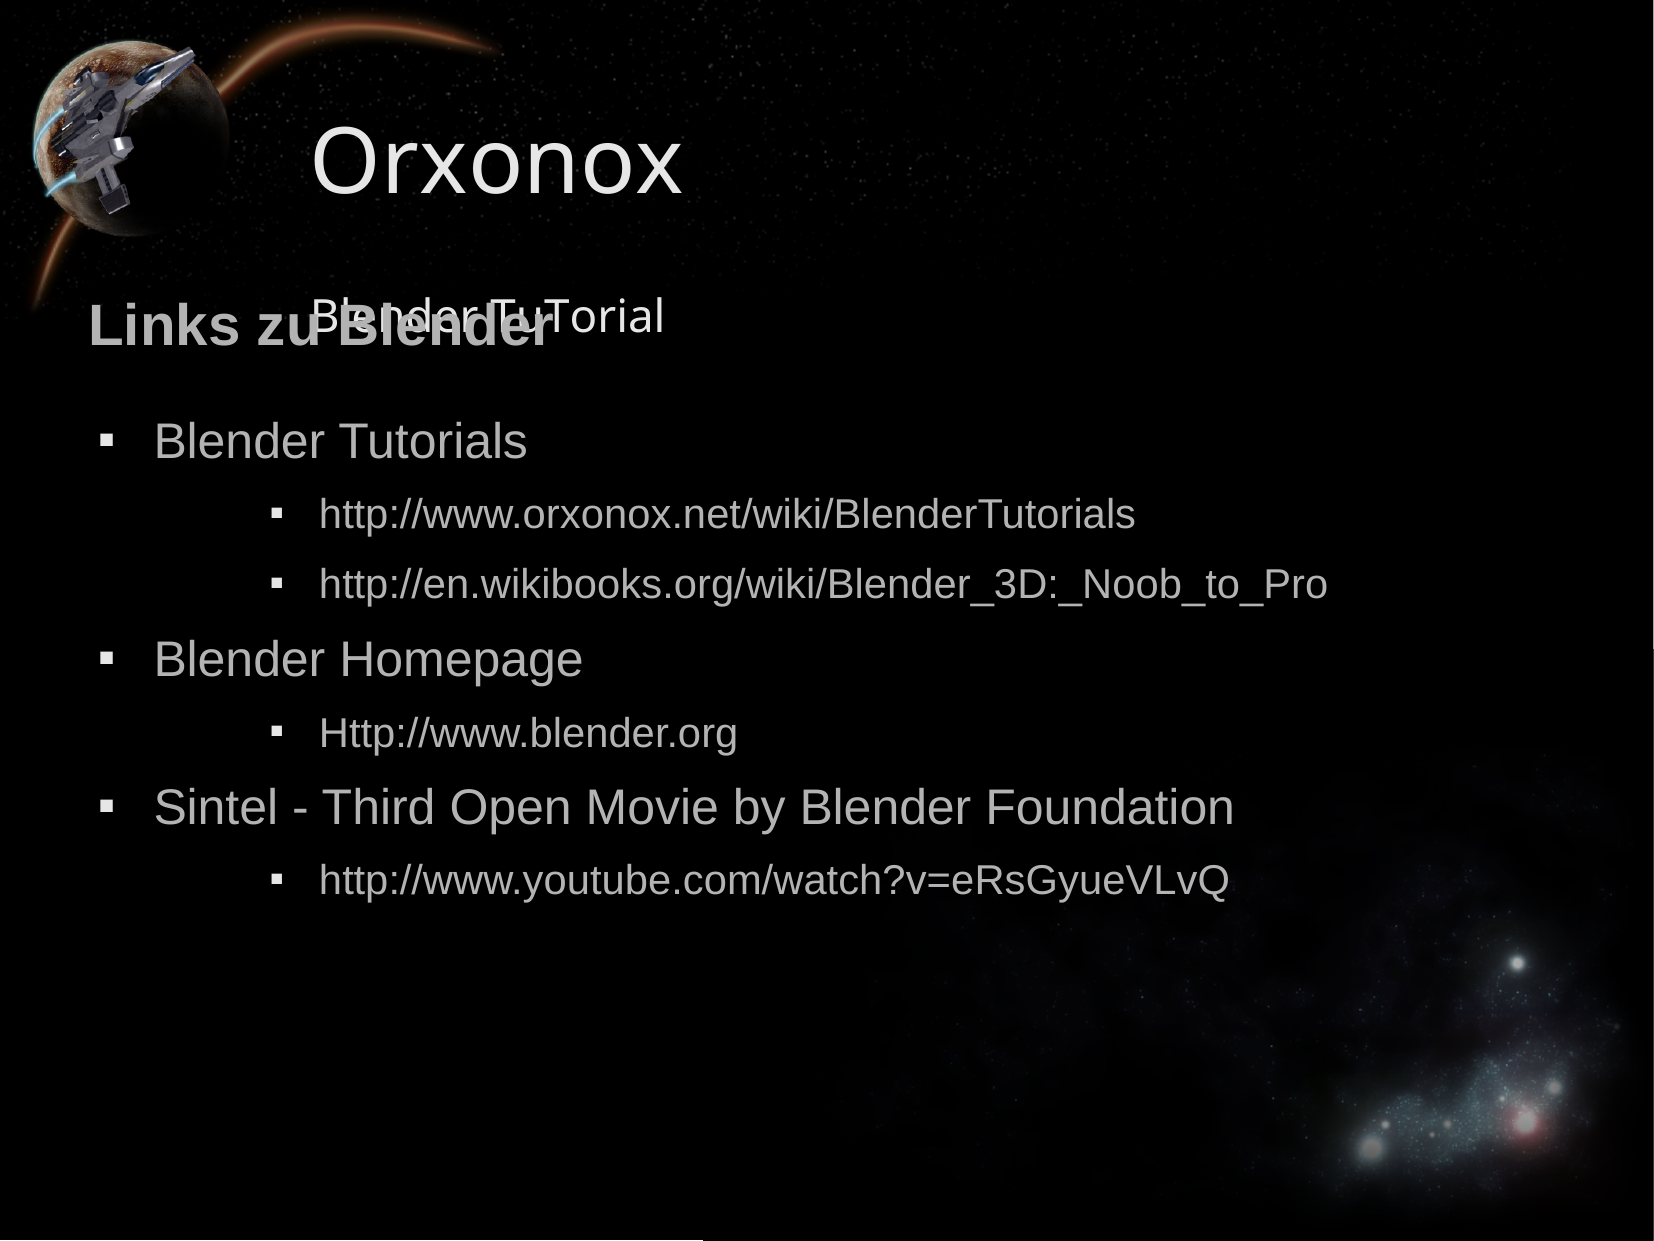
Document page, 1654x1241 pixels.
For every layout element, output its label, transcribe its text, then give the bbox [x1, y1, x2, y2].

title Links zu Blender [88, 273, 1577, 377]
picture [0, 0, 1607, 443]
list Blender Tutorials http://www.orxonox.net/wiki/BlenderTutorials http://en.wikibooks.org/wiki/Blender_3D:_Noob_to_Pro Blender Homepage Http://www.blender.org Sintel - Third Open Movie by Blender Foundation http://www.youtube.com/watch?v=eRsGyueVLvQ [82, 413, 1571, 1218]
picture [703, 649, 1654, 1241]
